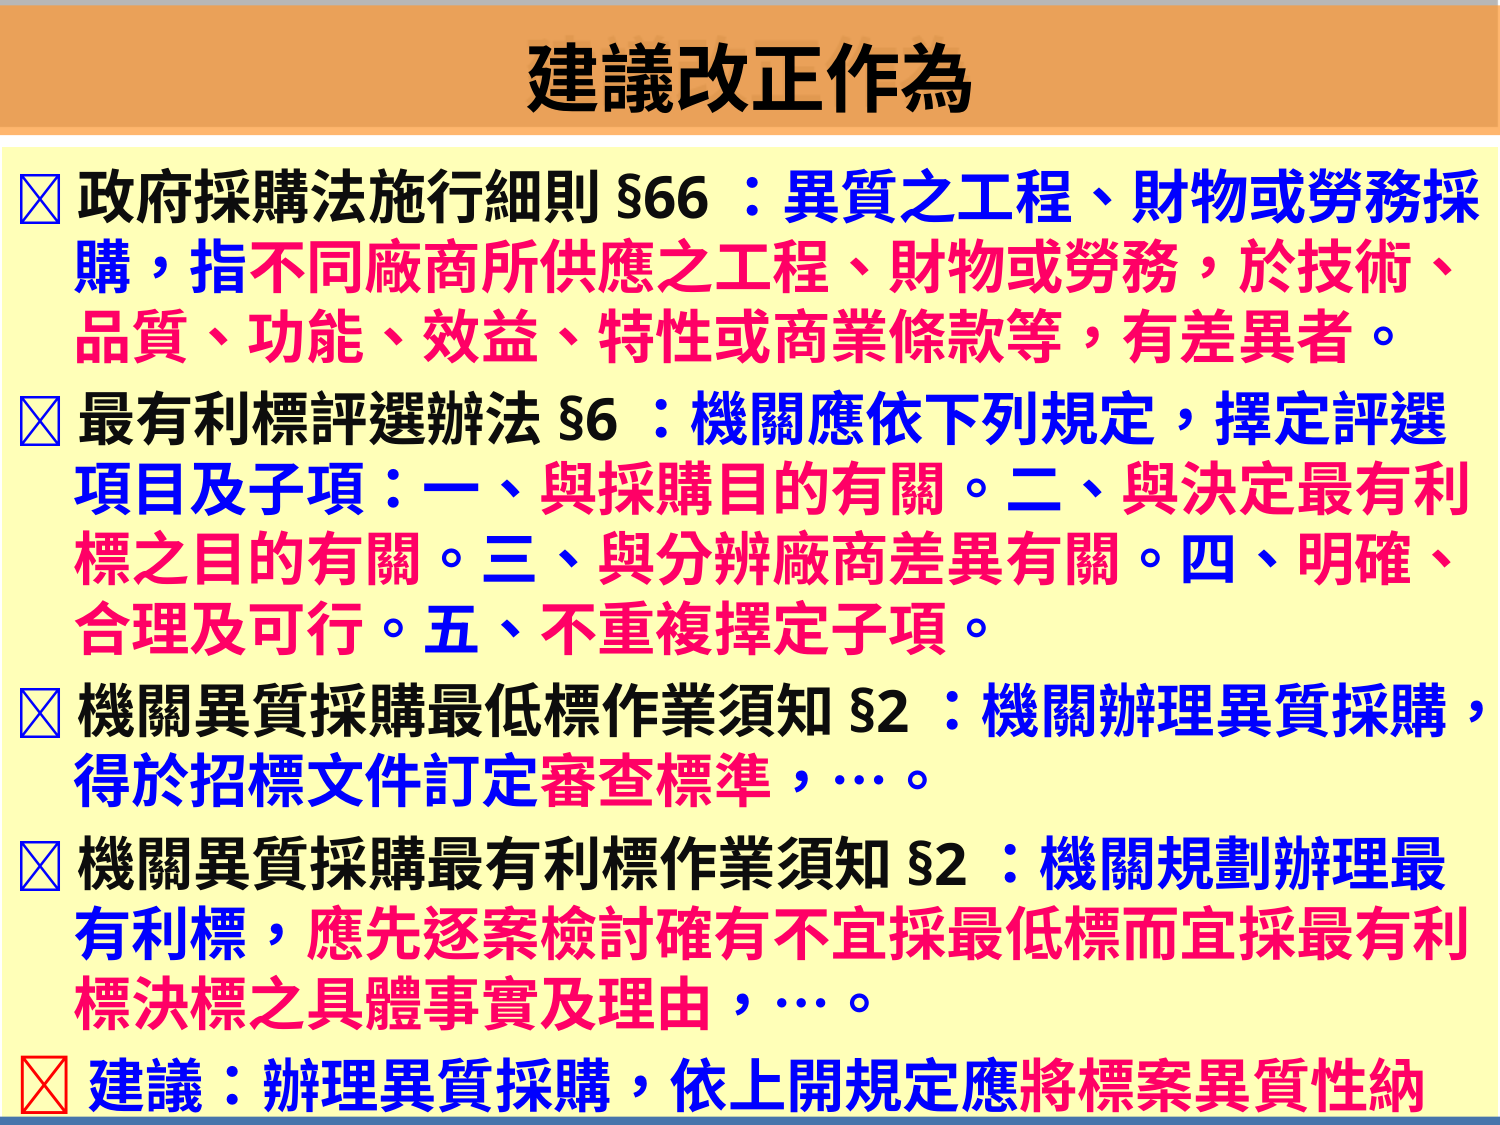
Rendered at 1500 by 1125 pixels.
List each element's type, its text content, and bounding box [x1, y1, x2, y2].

text_box 政府採購法施行細則§66：異質之工程、財物或勞務採購，指不同廠商所供應之工程、財物或勞務，於技術、品質、功能、效益、特性或商業條款等，有差異者。 最有利標評選辦法§6：機關應依下列規定，擇定評選項目及子項：一、與採購目的有關。二、與決定最有利標之目的有關。三、與分辨廠商差異有關。四、明確、合理及可行。五、不重複擇定子項。 機關異質採購最低標作業須知§2：機關辦理異質採購，得於招標文件訂定審查標準，…。 機關異質採購最有利標作業須知§2：機關規劃辦理最有利標，應先逐案檢討確有不宜採最低標而宜採最有利標決標之具體事實及理由，…。 建議：辦理異質採購，依上開規定應將標案異質性納入評選項目。 [0, 144, 1500, 1116]
text_box 建議改正作為 [0, 5, 1500, 136]
text_box [0, 1116, 1500, 1125]
